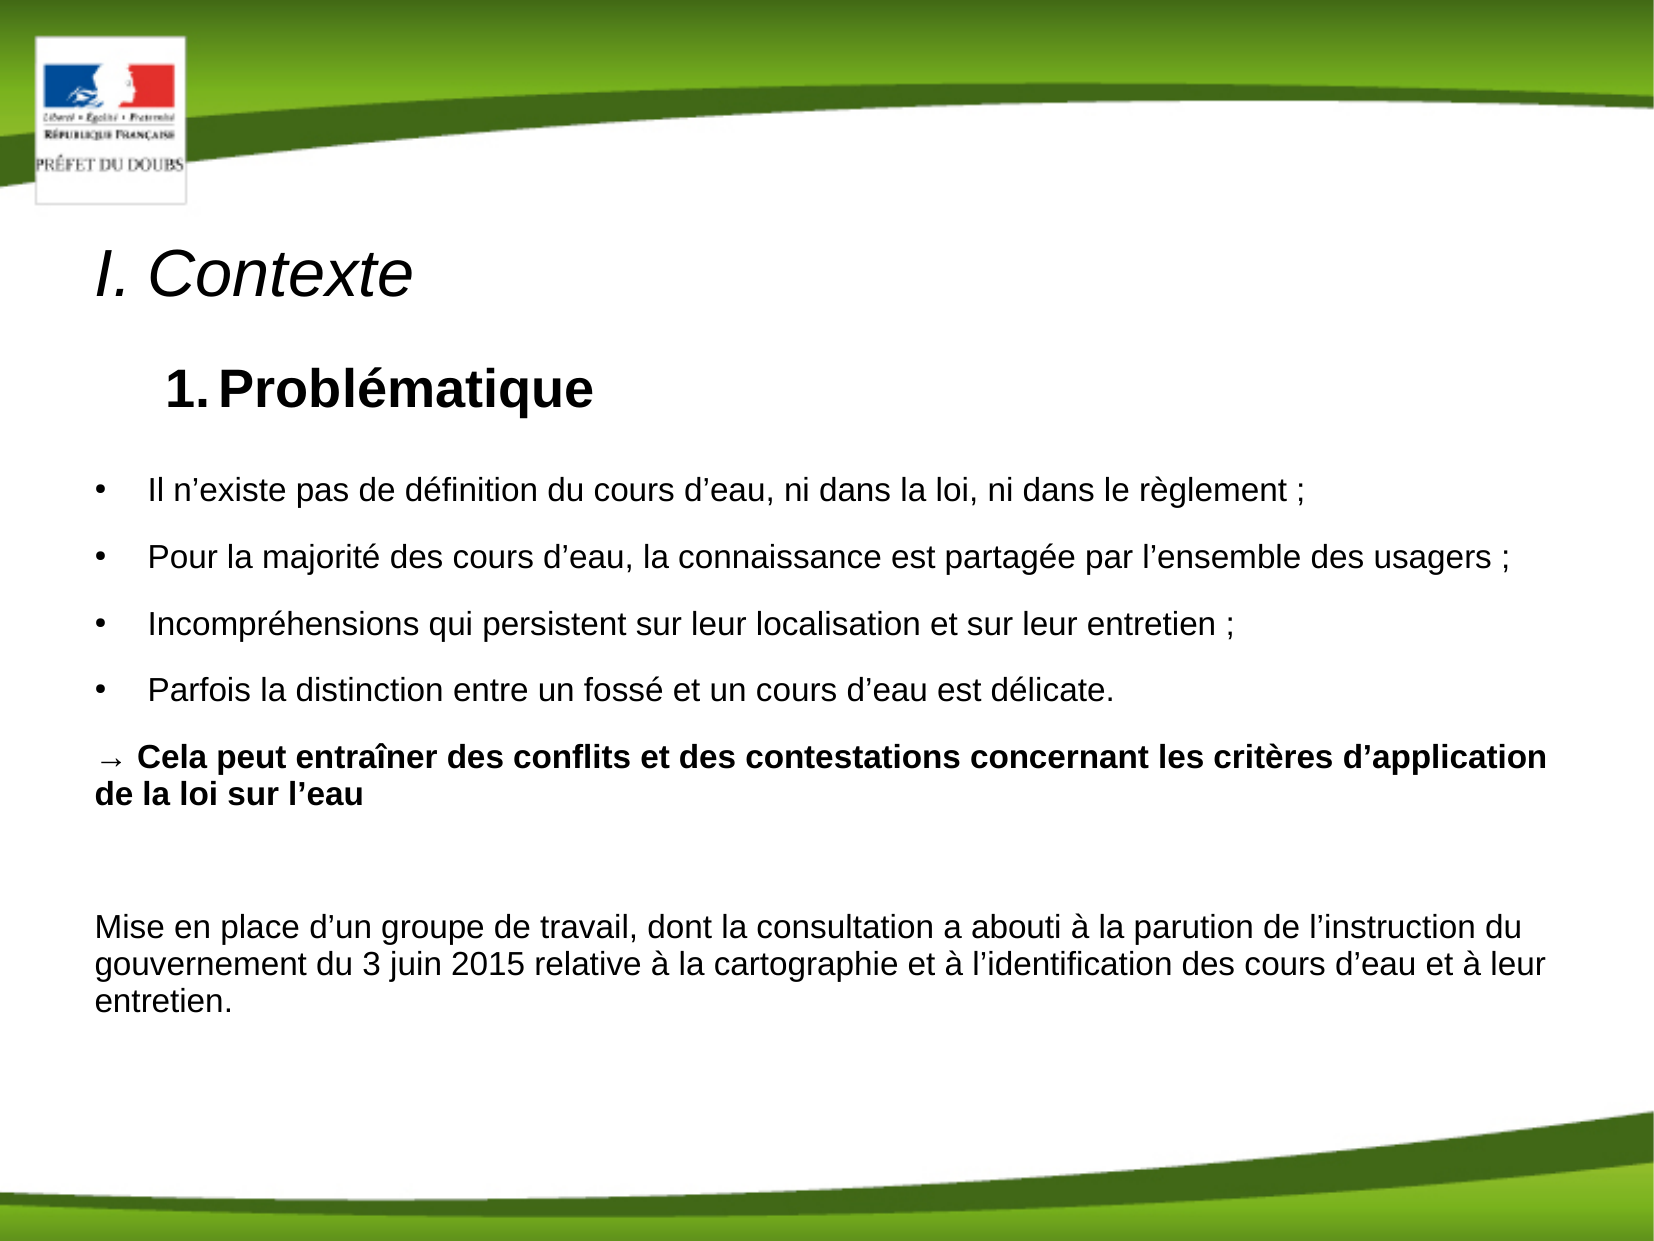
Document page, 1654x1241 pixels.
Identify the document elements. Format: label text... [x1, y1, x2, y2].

list Contexte Problématique Il n’existe pas de définition du cours d’eau, ni dans la loi, ni dans le règlement ; Pour la majorité des cours d’eau, la connaissance est partagée par l’ensemble des usagers ; Incompréhensions qui persistent sur leur localisation et sur leur entretien ; Parfois la distinction entre un fossé et un cours d’eau est délicate. → Cela peut entraîner des conflits et des contestations concernant les critères d’application de la loi sur l’eau Mise en place d’un groupe de travail, dont la consultation a abouti à la parution de l’instruction du gouvernement du 3 juin 2015 relative à la cartographie et à l’identification des cours d’eau et à leur entretien. [76, 236, 1565, 1040]
picture [0, 0, 1654, 1241]
